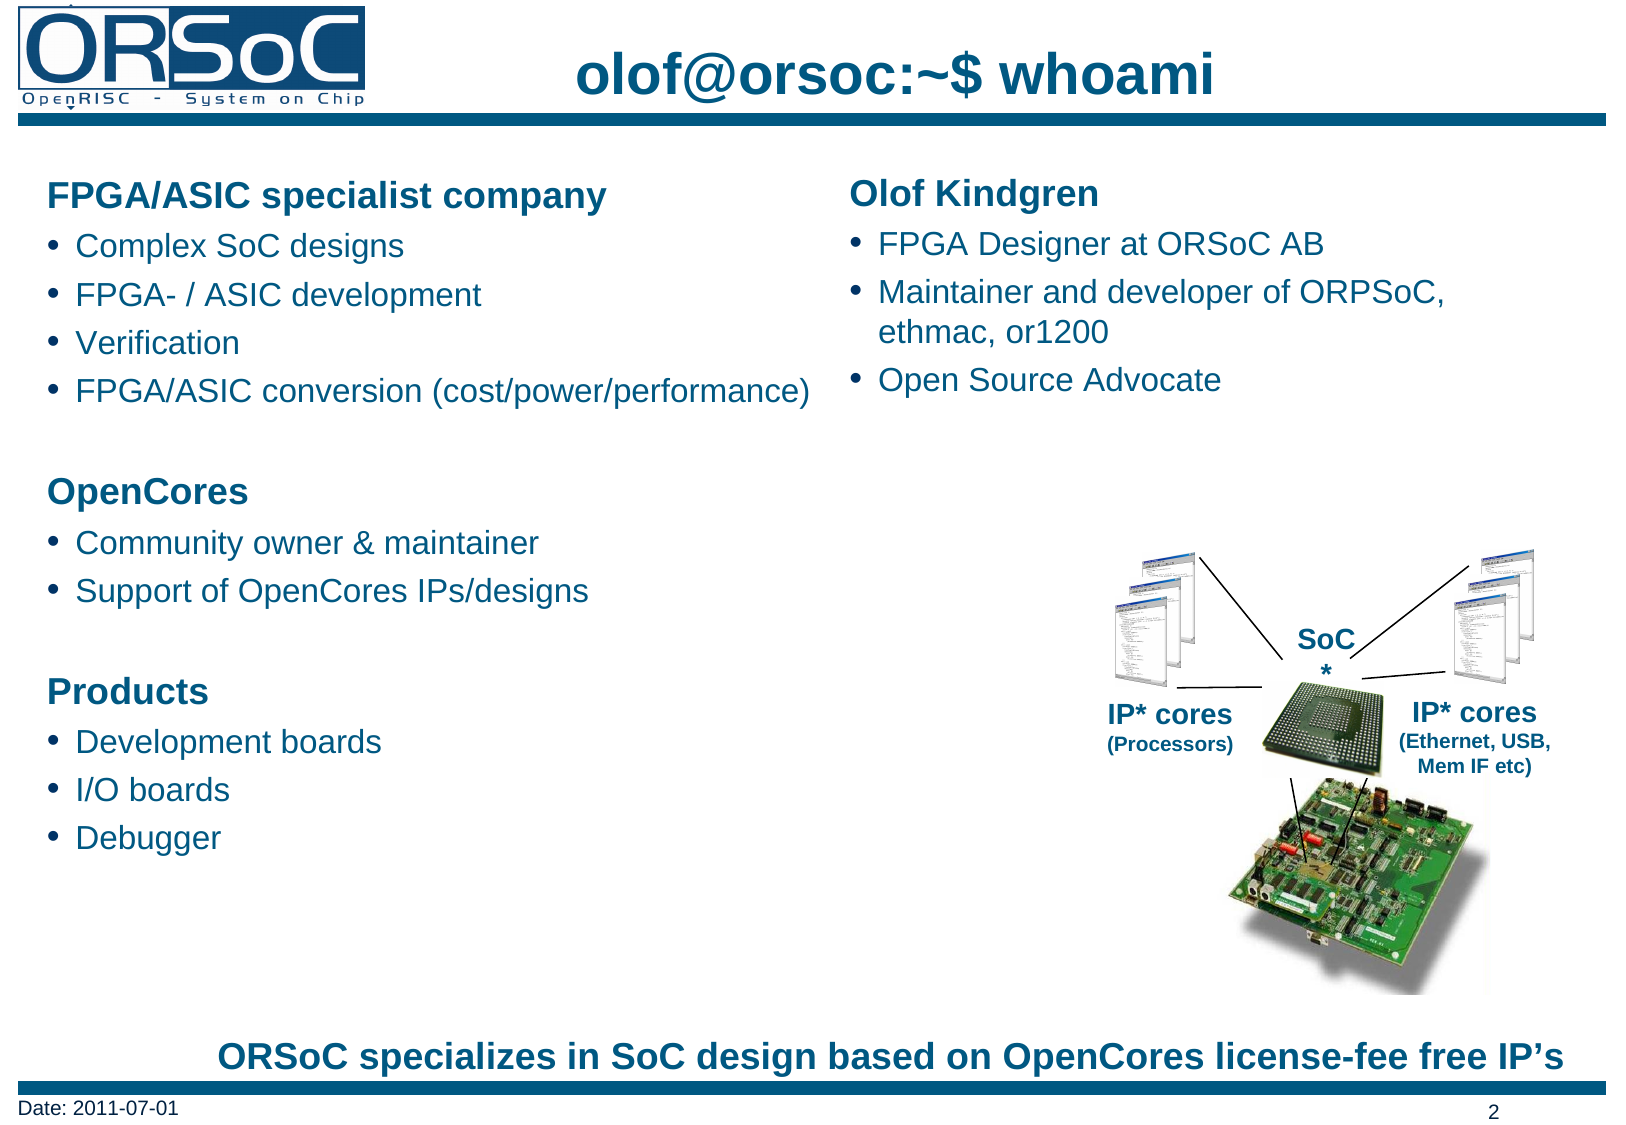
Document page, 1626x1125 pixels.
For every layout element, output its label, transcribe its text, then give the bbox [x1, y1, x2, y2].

text_box FPGA/ASIC specialist company Complex SoC designs FPGA- / ASIC development Verification FPGA/ASIC conversion (cost/power/performance) OpenCores Community owner & maintainer Support of OpenCores IPs/designs Products Development boards I/O boards Debugger [31, 163, 876, 865]
picture [18, 4, 365, 110]
text_box IP* cores (Processors) [1083, 687, 1257, 763]
text_box ORSoC specializes in SoC design based on OpenCores license-fee free IP’s [202, 1024, 1626, 1086]
picture [1115, 552, 1195, 687]
text_box SoC* [1277, 612, 1375, 681]
picture [1454, 549, 1534, 684]
picture [1216, 681, 1490, 995]
text_box IP* cores (Ethernet, USB, Mem IF etc) [1368, 685, 1581, 786]
title olof@orsoc:~$ whoami [364, 28, 1427, 115]
text_box Olof Kindgren FPGA Designer at ORSoC AB Maintainer and developer of ORPSoC, ethmac, or1200 Open Source Advocate [834, 160, 1579, 461]
text_box [1192, 749, 1514, 1025]
